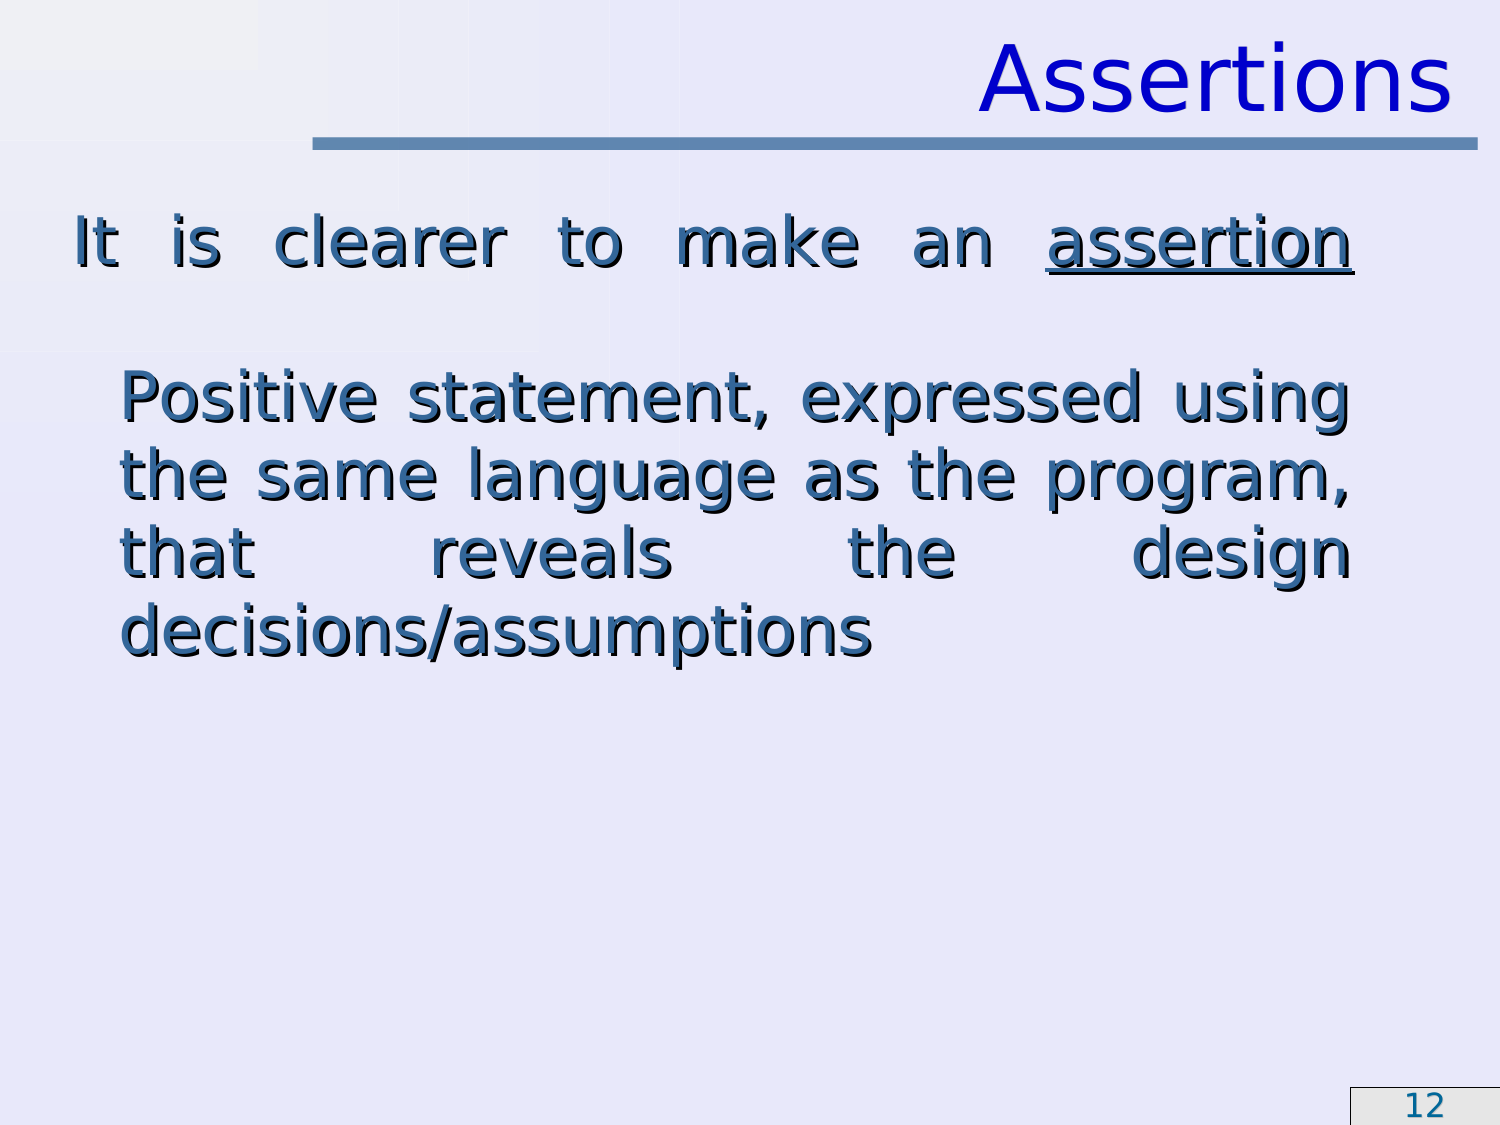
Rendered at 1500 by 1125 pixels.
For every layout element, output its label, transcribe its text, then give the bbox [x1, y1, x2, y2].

text_box [312, 137, 1478, 150]
text_box It is clearer to make an assertion Positive statement, expressed using the same language as the program, that reveals the design decisions/assumptions [56, 194, 1451, 943]
title Assertions [18, 0, 1470, 141]
